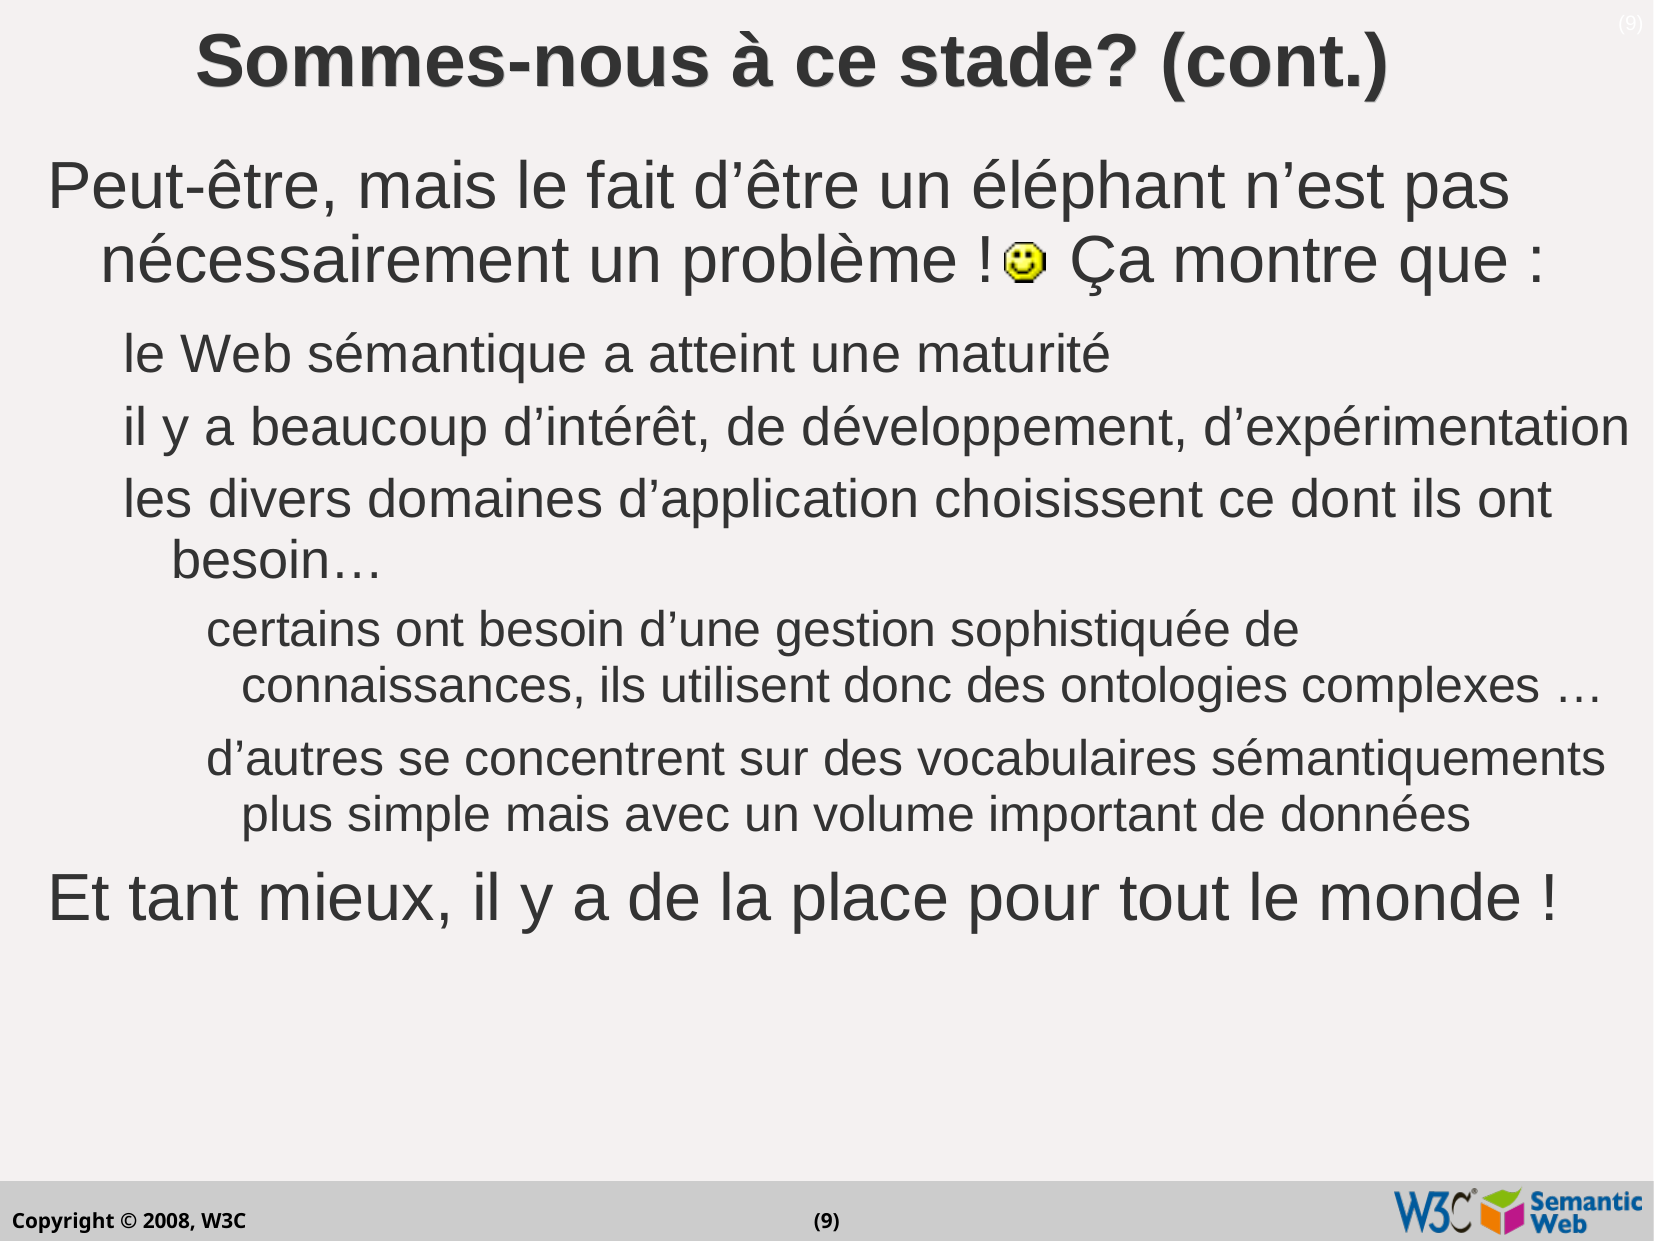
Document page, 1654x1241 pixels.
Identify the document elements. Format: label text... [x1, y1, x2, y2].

title Sommes-nous à ce stade? (cont.) [93, 7, 1493, 111]
picture [1004, 242, 1046, 283]
list Peut-être, mais le fait d’être un éléphant n’est pas nécessairement un problème ! Ça montre que : le Web sémantique a atteint une maturité il y a beaucoup d’intérêt, de développement, d’expérimentation les divers domaines d’application choisissent ce dont ils ont besoin… certains ont besoin d’une gestion sophistiquée de connaissances, ils utilisent donc des ontologies complexes … d’autres se concentrent sur des vocabulaires sémantiquements plus simple mais avec un volume important de données Et tant mieux, il y a de la place pour tout le monde ! [29, 147, 1654, 1119]
picture [1394, 1185, 1642, 1235]
